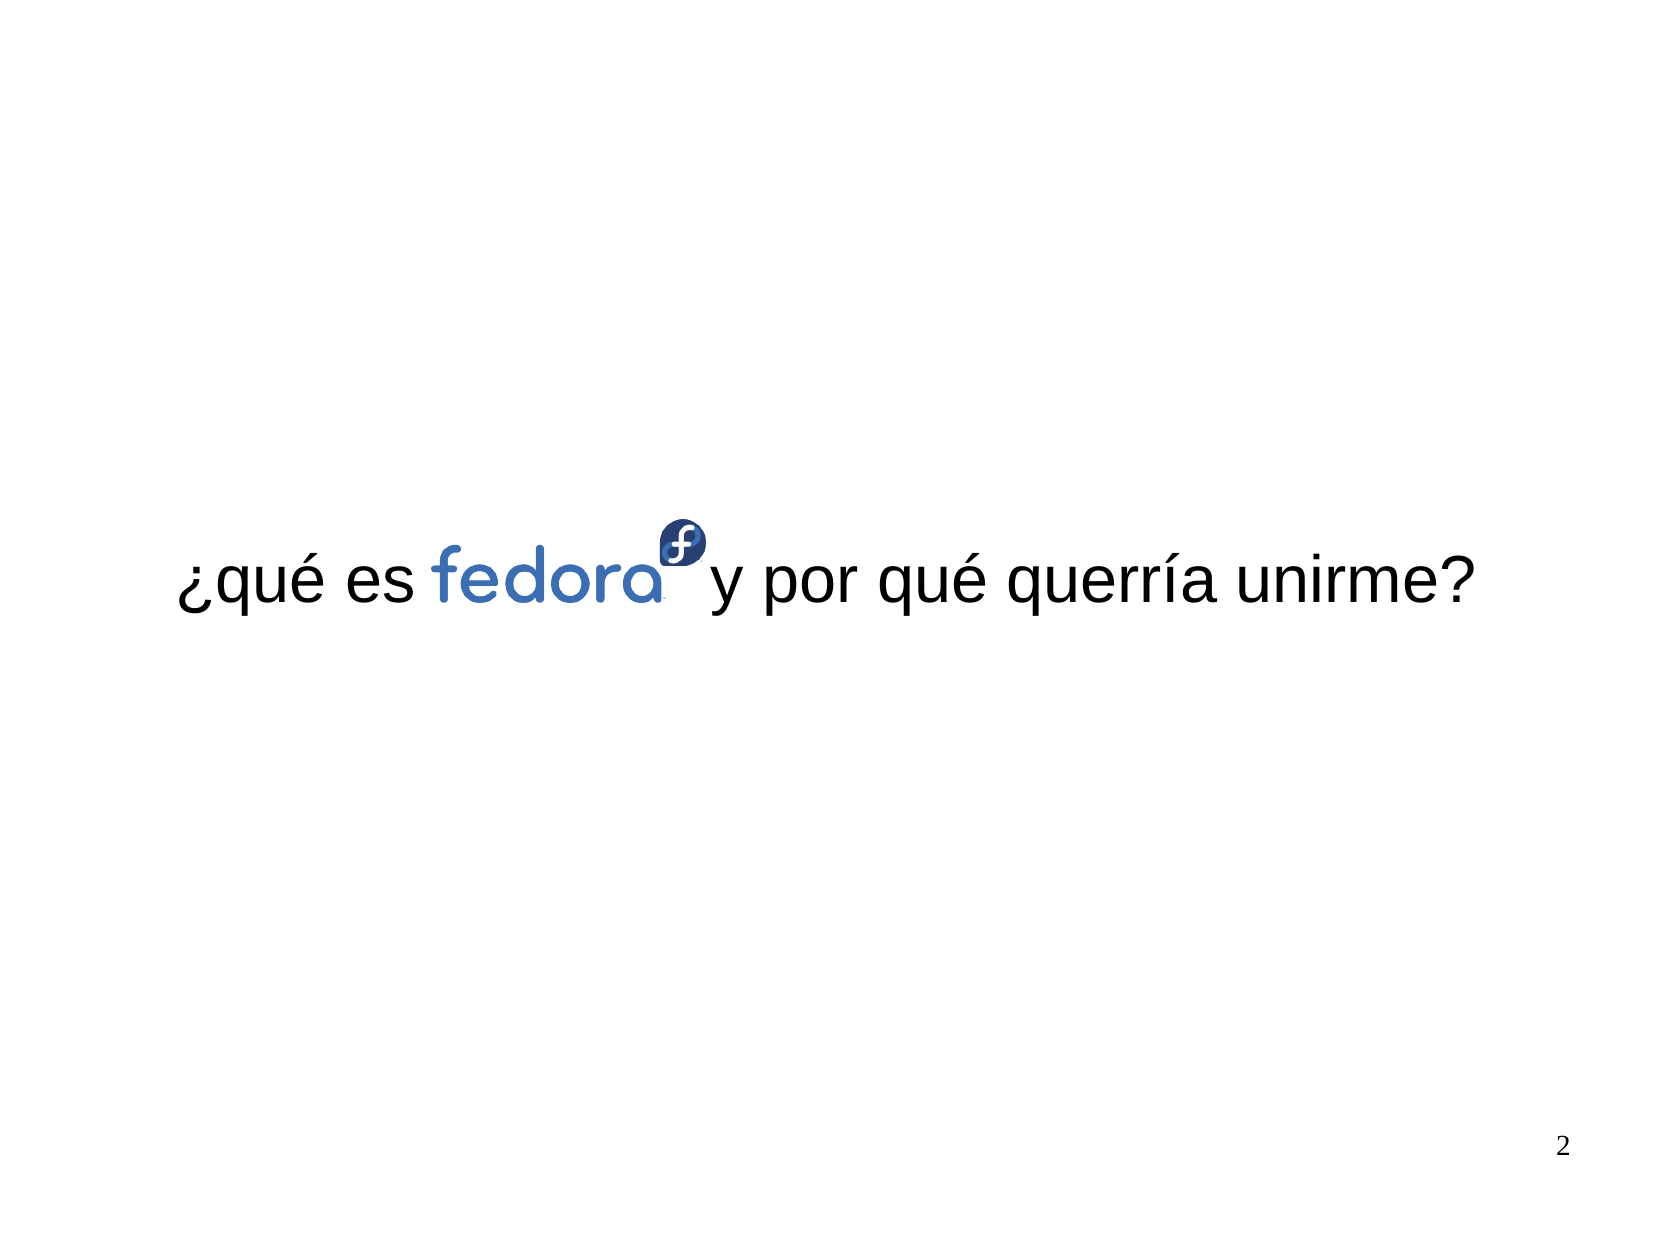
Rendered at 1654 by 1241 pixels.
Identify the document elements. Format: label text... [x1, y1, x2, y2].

picture [431, 519, 706, 603]
subtitle ¿qué es y por qué querría unirme? [82, 49, 1571, 1109]
